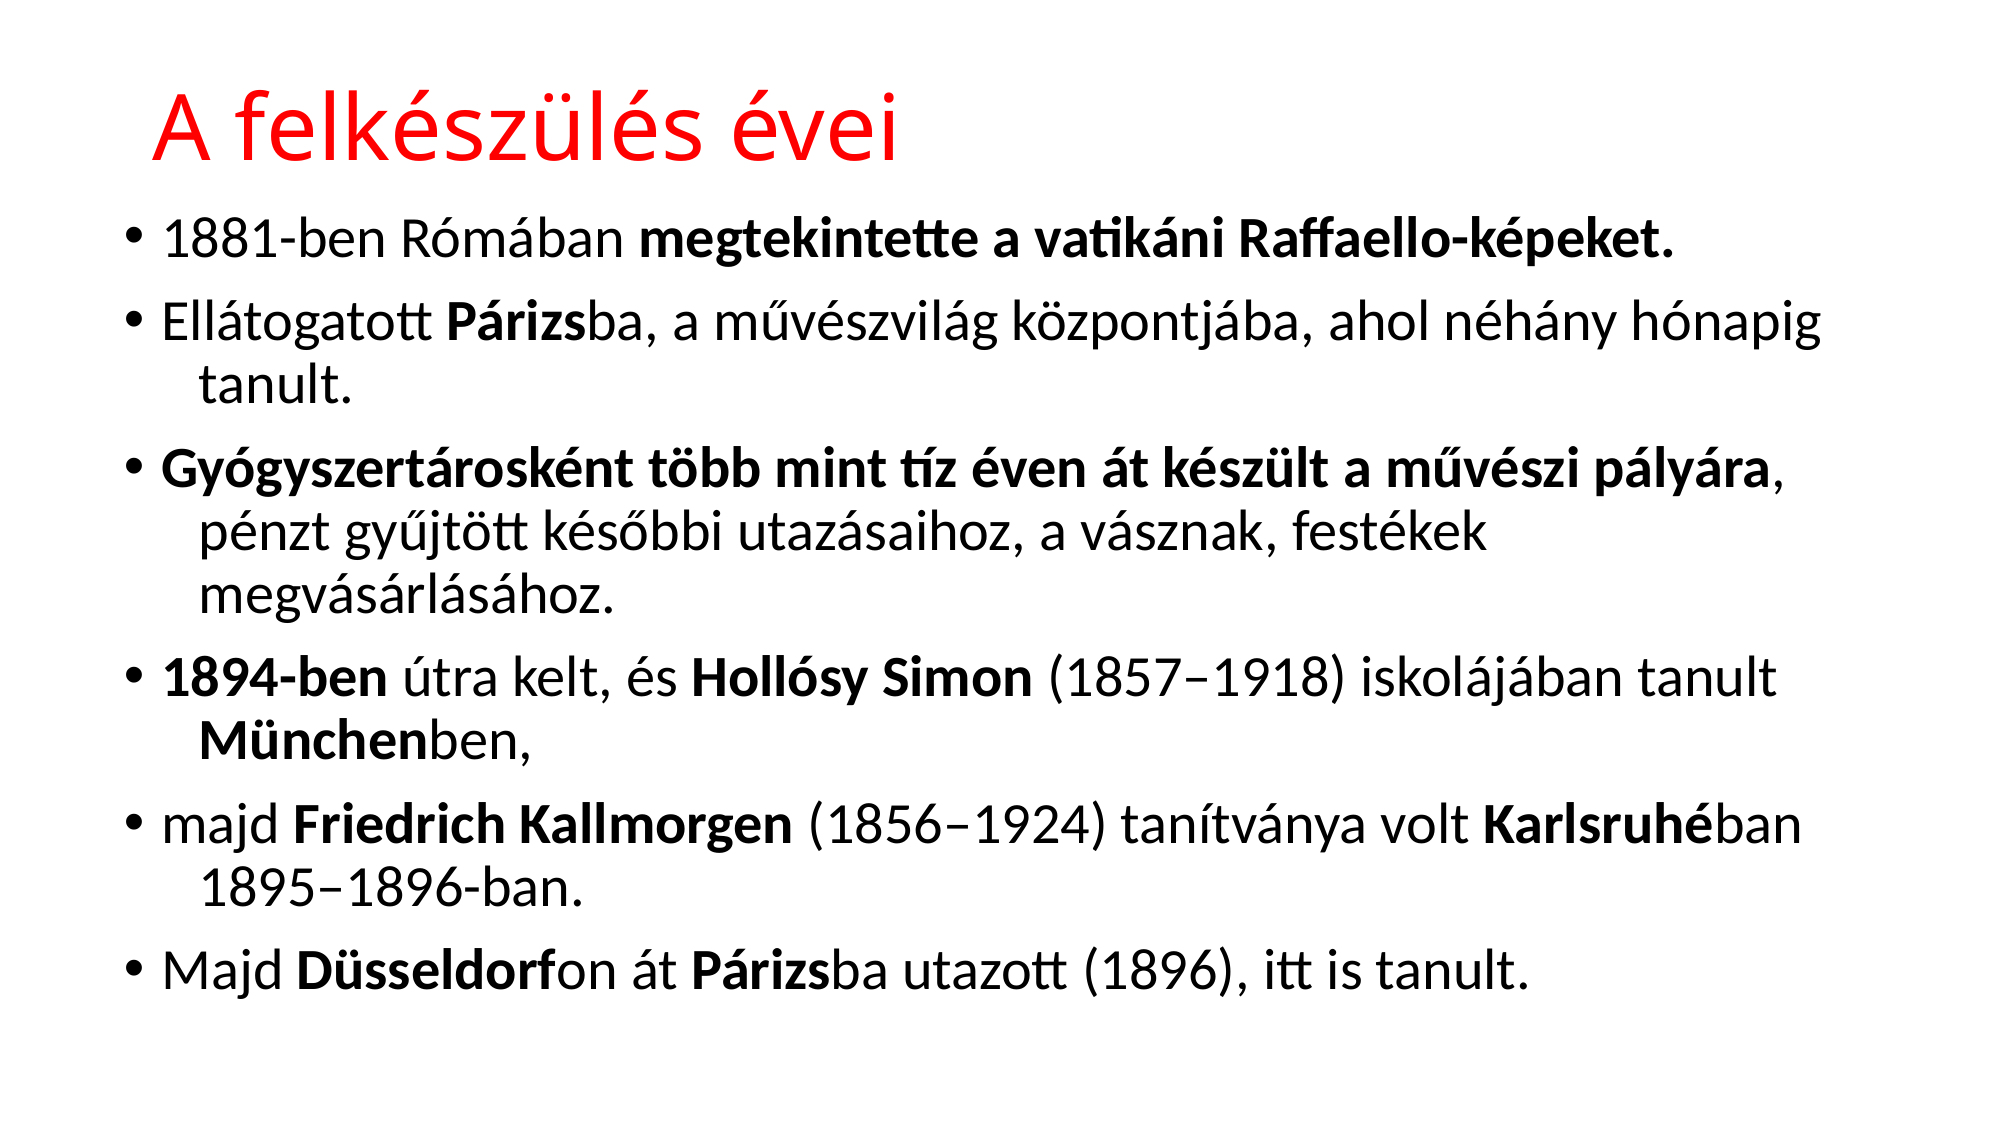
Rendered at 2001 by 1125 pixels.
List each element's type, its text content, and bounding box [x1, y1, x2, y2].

list 1881-ben Rómában megtekintette a vatikáni Raffaello-képeket. Ellátogatott Párizsba, a művészvilág központjába, ahol néhány hónapig tanult. Gyógyszertárosként több mint tíz éven át készült a művészi pályára, pénzt gyűjtött későbbi utazásaihoz, a vásznak, festékek megvásárlásához. 1894-ben útra kelt, és Hollósy Simon (1857–1918) iskolájában tanult Münchenben, majd Friedrich Kallmorgen (1856–1924) tanítványa volt Karlsruhéban 1895–1896-ban. Majd Düsseldorfon át Párizsba utazott (1896), itt is tanult. [108, 199, 1908, 1048]
title A felkészülés évei [137, 21, 1863, 199]
